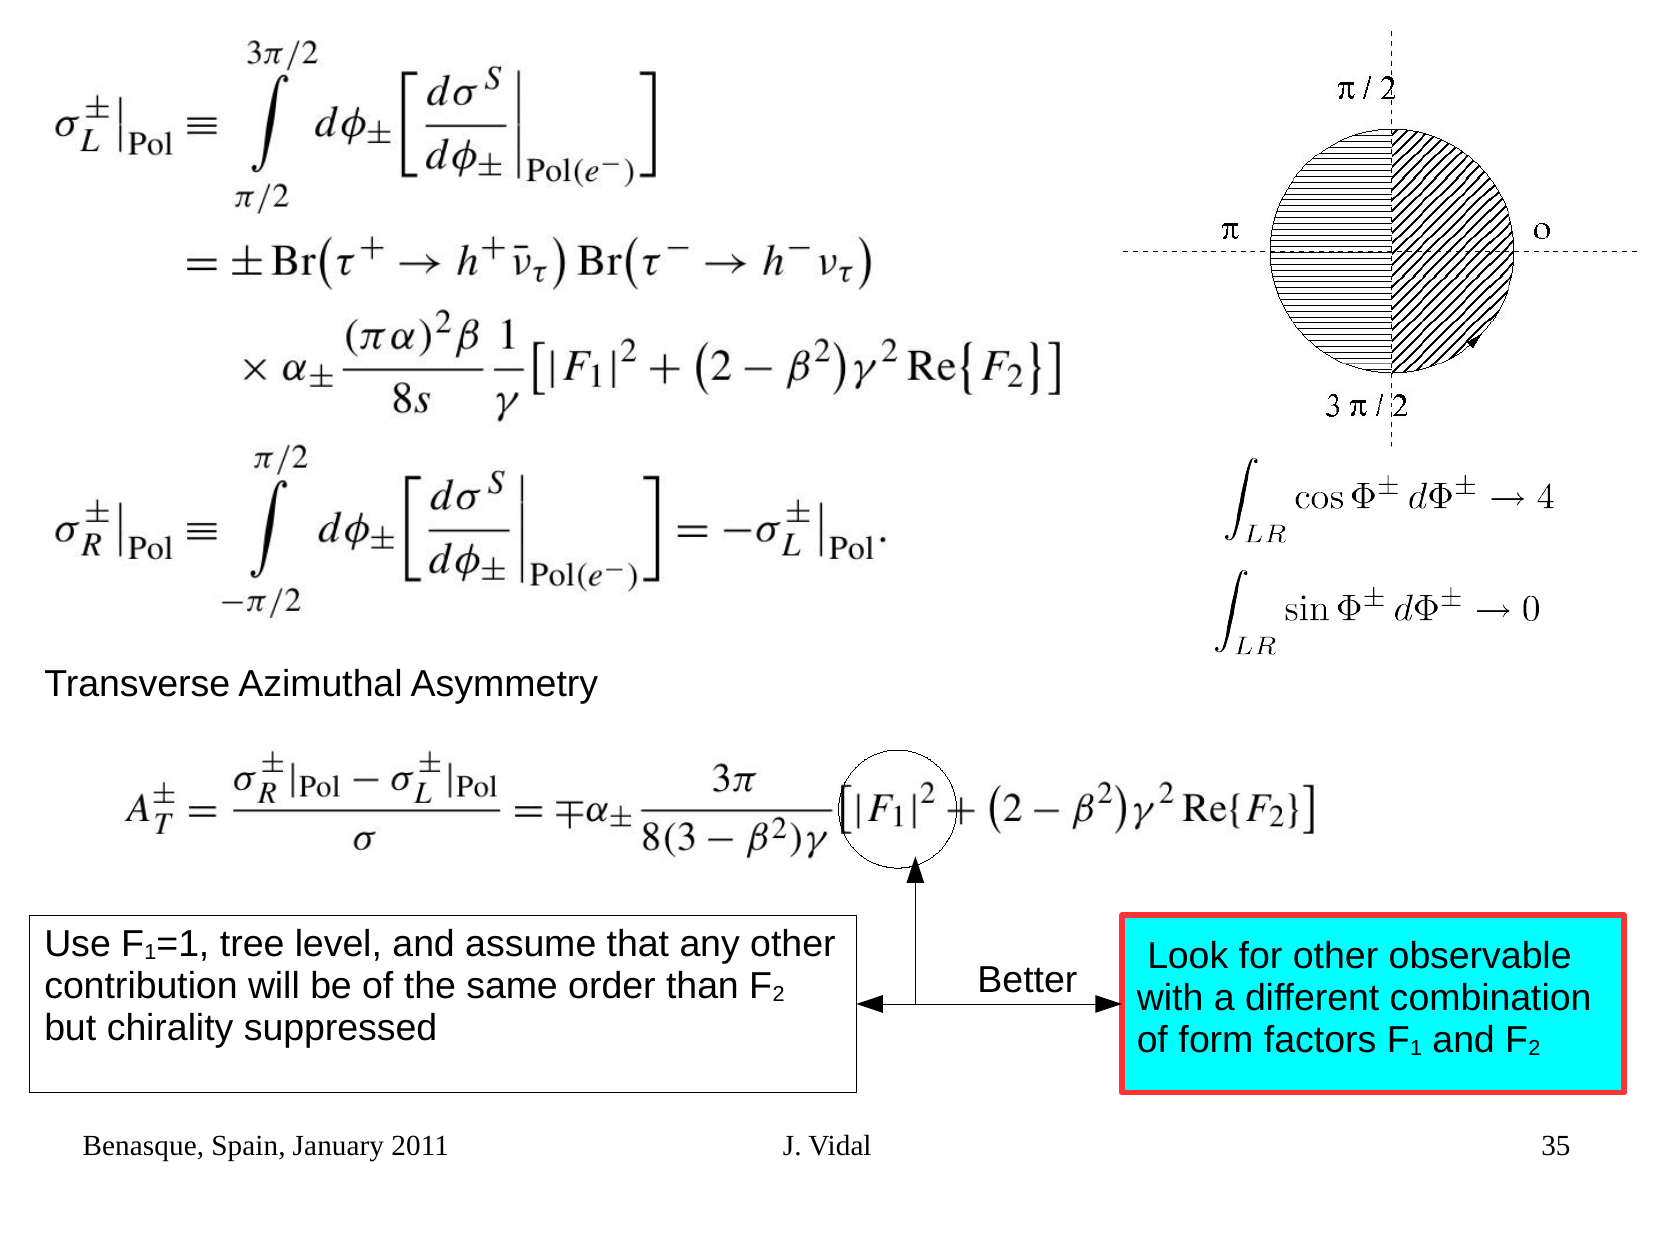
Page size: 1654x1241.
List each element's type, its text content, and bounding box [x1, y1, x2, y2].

picture [112, 740, 1320, 869]
picture [1220, 454, 1558, 547]
picture [29, 31, 1068, 626]
text_box [1122, 915, 1625, 927]
picture [1210, 566, 1544, 660]
picture [1122, 29, 1638, 448]
text_box [1122, 1081, 1625, 1093]
text_box Better [962, 950, 1093, 1038]
text_box Use F1=1, tree level, and assume that any other contribution will be of the same order than F2 but chirality suppressed [30, 916, 856, 1081]
text_box Transverse Azimuthal Asymmetry [29, 655, 613, 712]
text_box Look for other observable with a different combination of form factors F1 and F2 [1122, 927, 1625, 1081]
